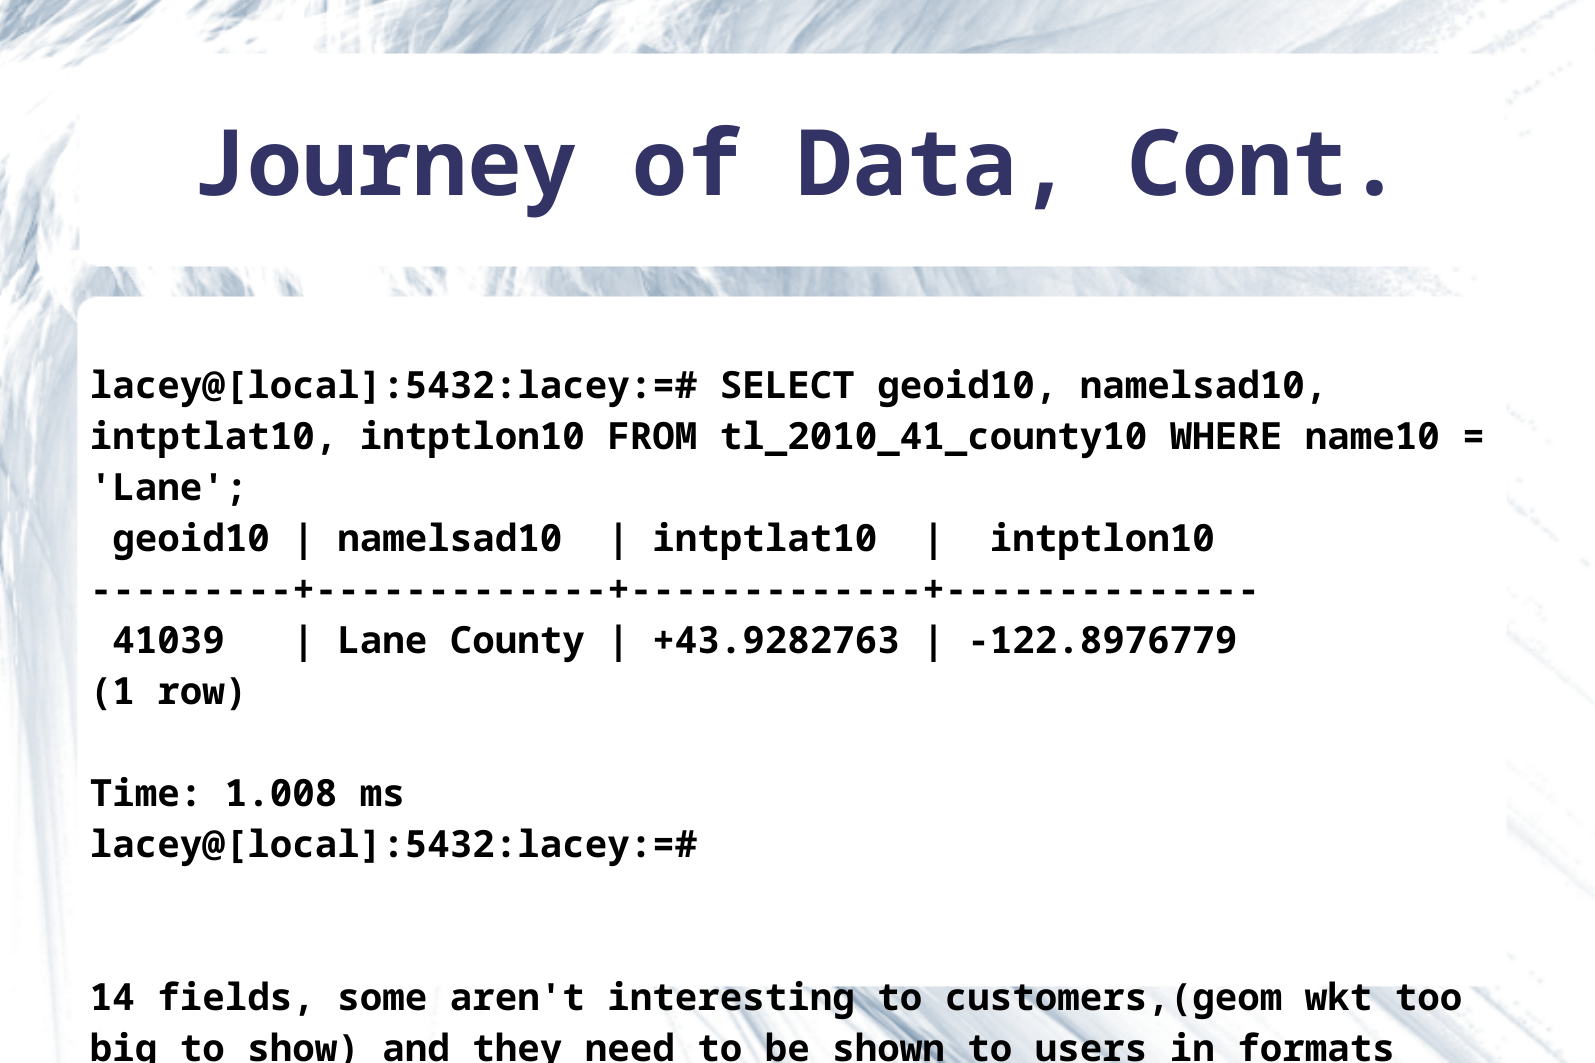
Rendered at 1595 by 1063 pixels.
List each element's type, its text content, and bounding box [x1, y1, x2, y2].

title Journey of Data, Cont. [79, 62, 1515, 259]
picture [141, 1045, 149, 1057]
picture [0, 0, 1595, 1063]
text_box lacey@[local]:5432:lacey:=# SELECT geoid10, namelsad10, intptlat10, intptlon10 FROM tl_2010_41_county10 WHERE name10 = 'Lane'; geoid10 | namelsad10 | intptlat10 | intptlon10 ---------+-------------+-------------+-------------- 41039 | Lane County | +43.9282763 | -122.8976779 (1 row) Time: 1.008 ms lacey@[local]:5432:lacey:=# 14 fields, some aren't interesting to customers,(geom wkt too big to show) and they need to be shown to users in formats they can easily manipulate and understand. [75, 300, 1516, 957]
